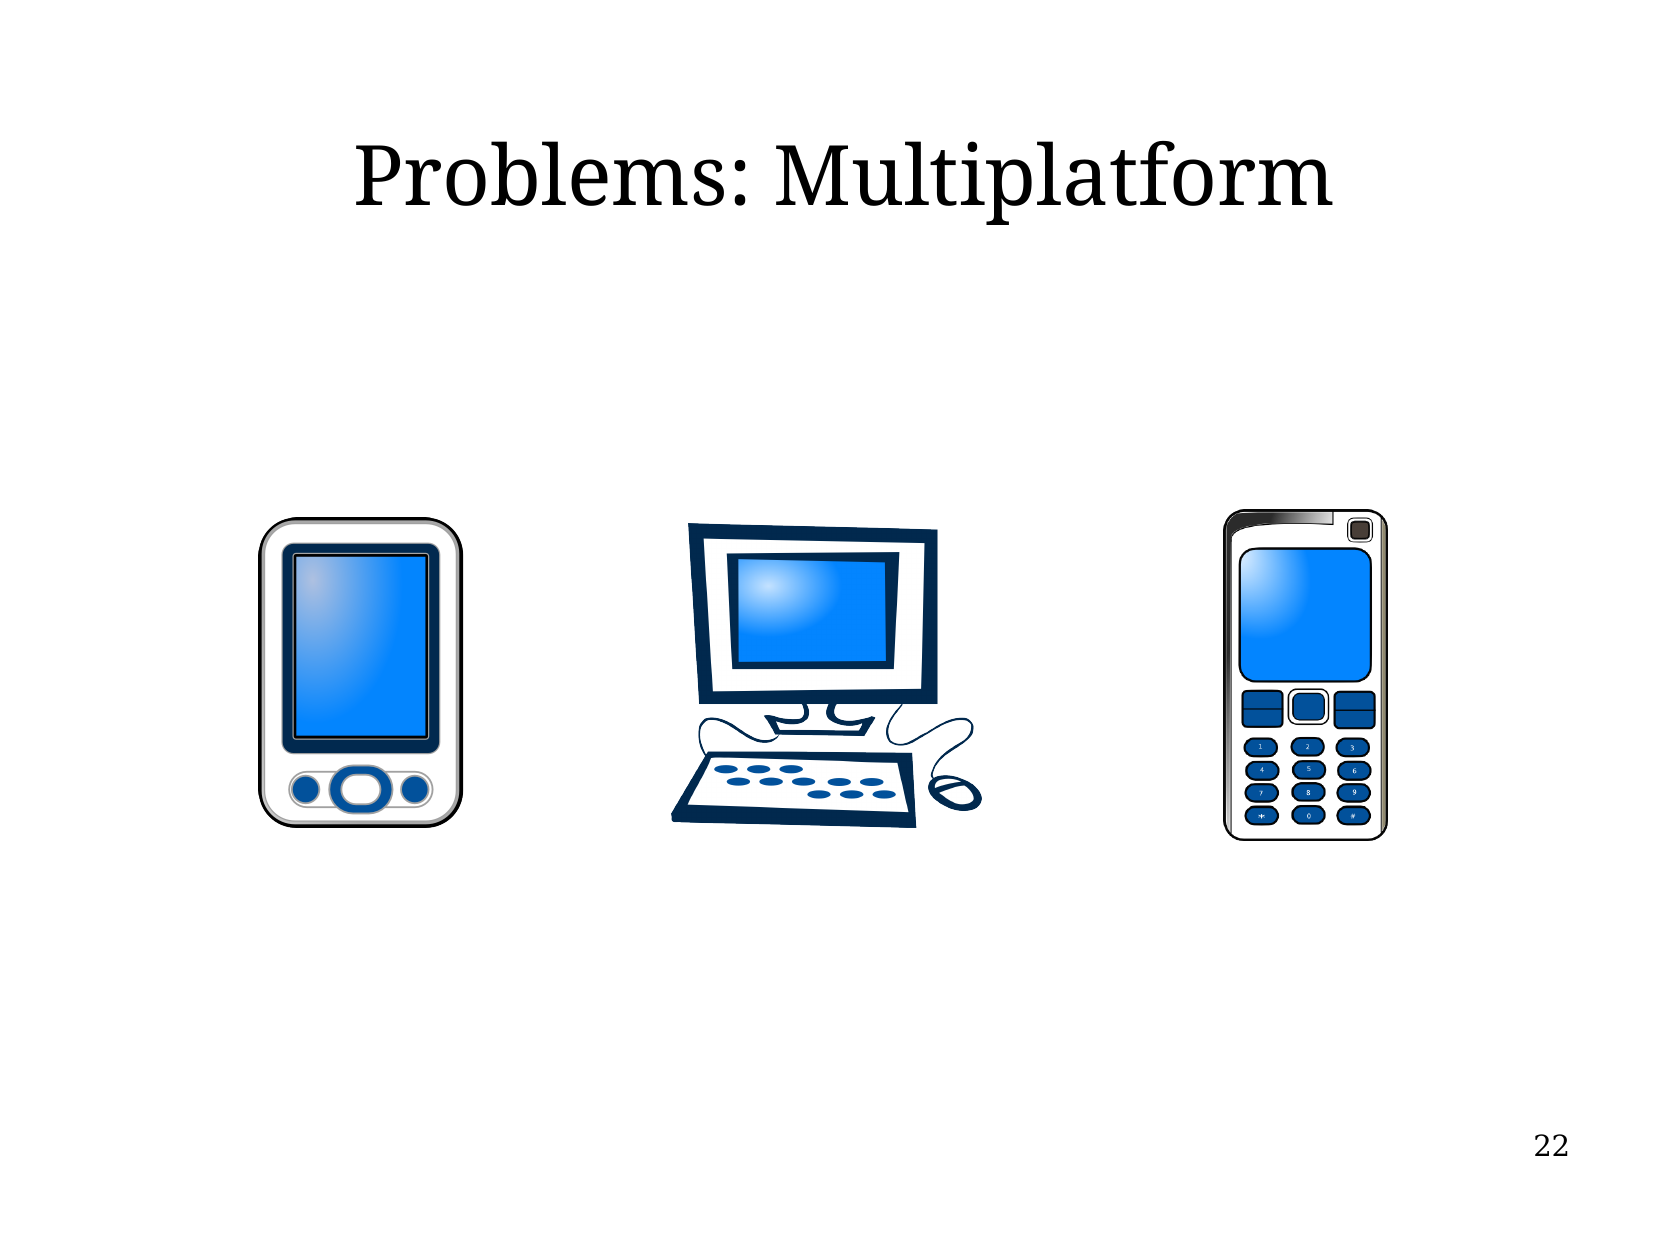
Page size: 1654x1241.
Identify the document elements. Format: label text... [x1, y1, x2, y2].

picture [1223, 509, 1388, 841]
subtitle [82, 297, 1571, 1117]
picture [258, 517, 982, 828]
title Problems: Multiplatform [82, 18, 1571, 288]
